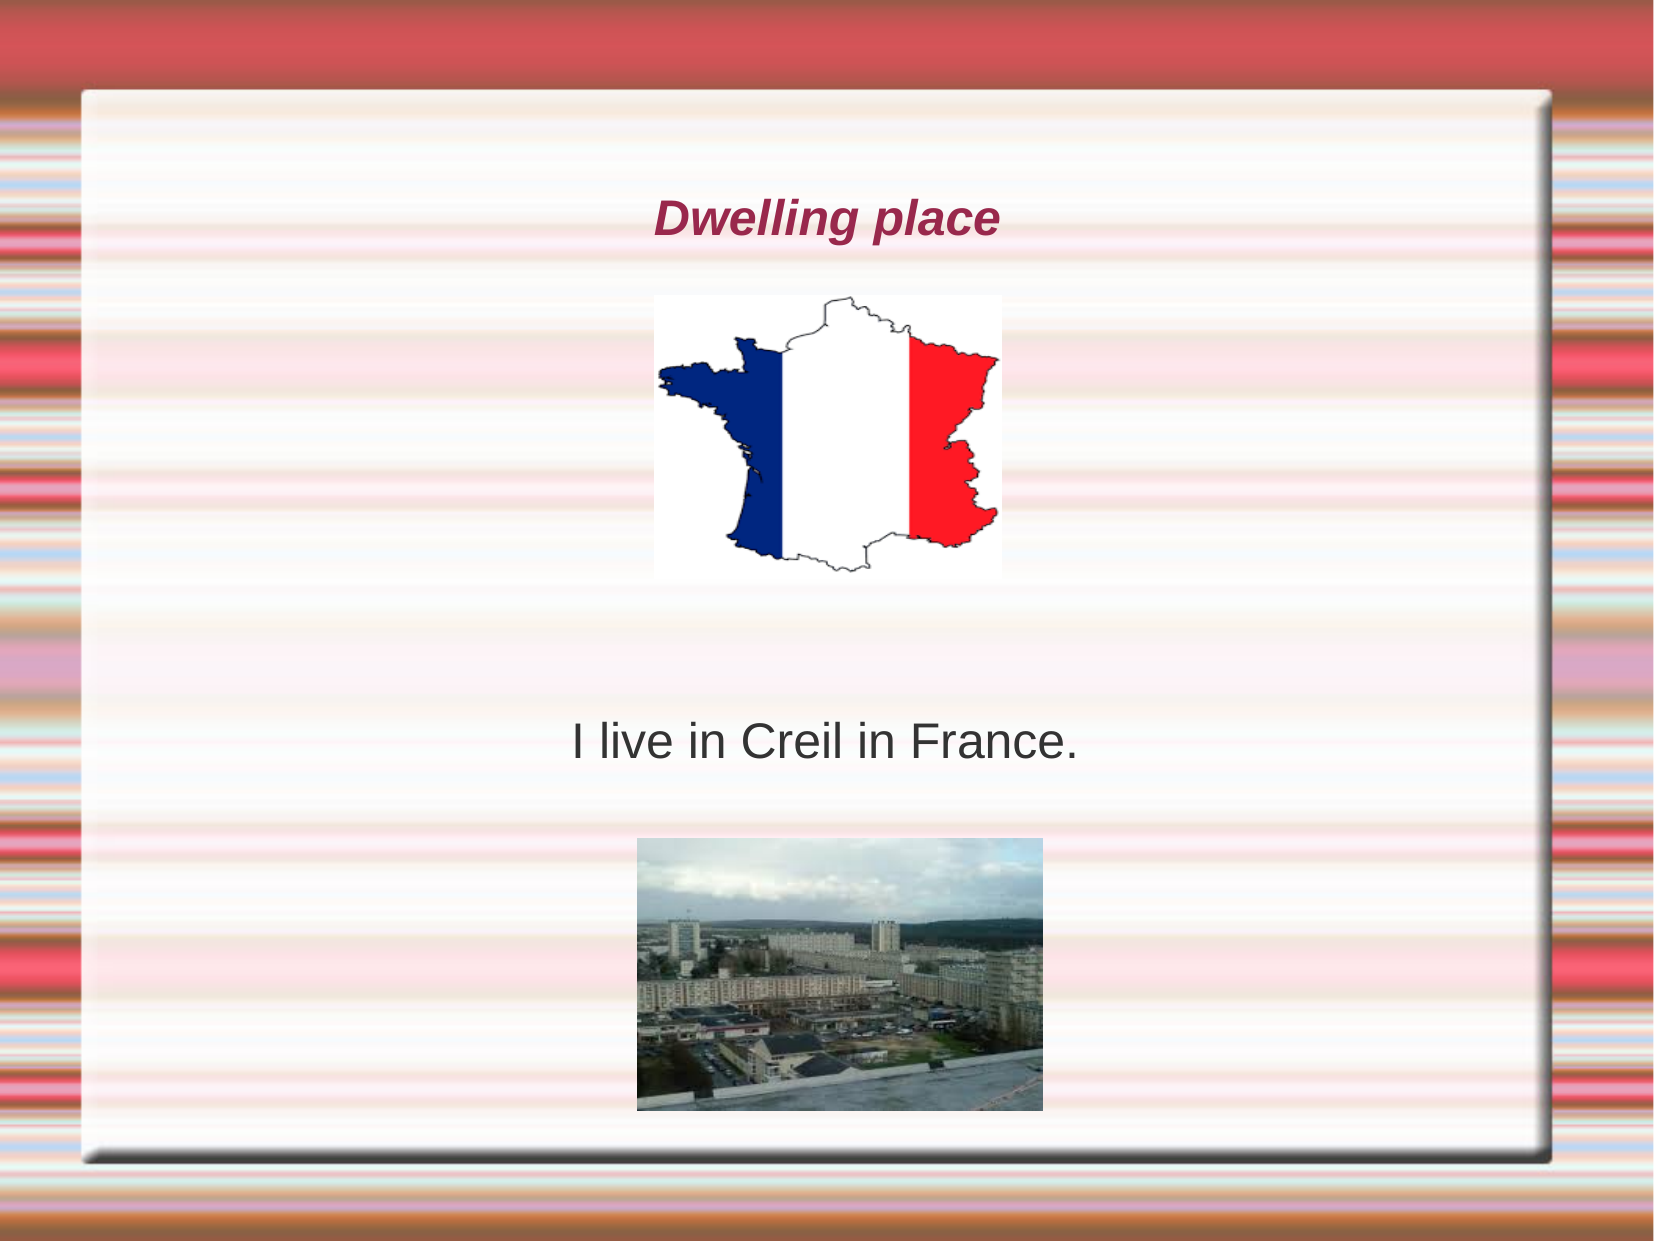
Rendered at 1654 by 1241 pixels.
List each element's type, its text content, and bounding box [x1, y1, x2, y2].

picture [0, 0, 1654, 1241]
title Dwelling place [121, 114, 1534, 322]
list I live in Creil in France. [134, 350, 1516, 1132]
